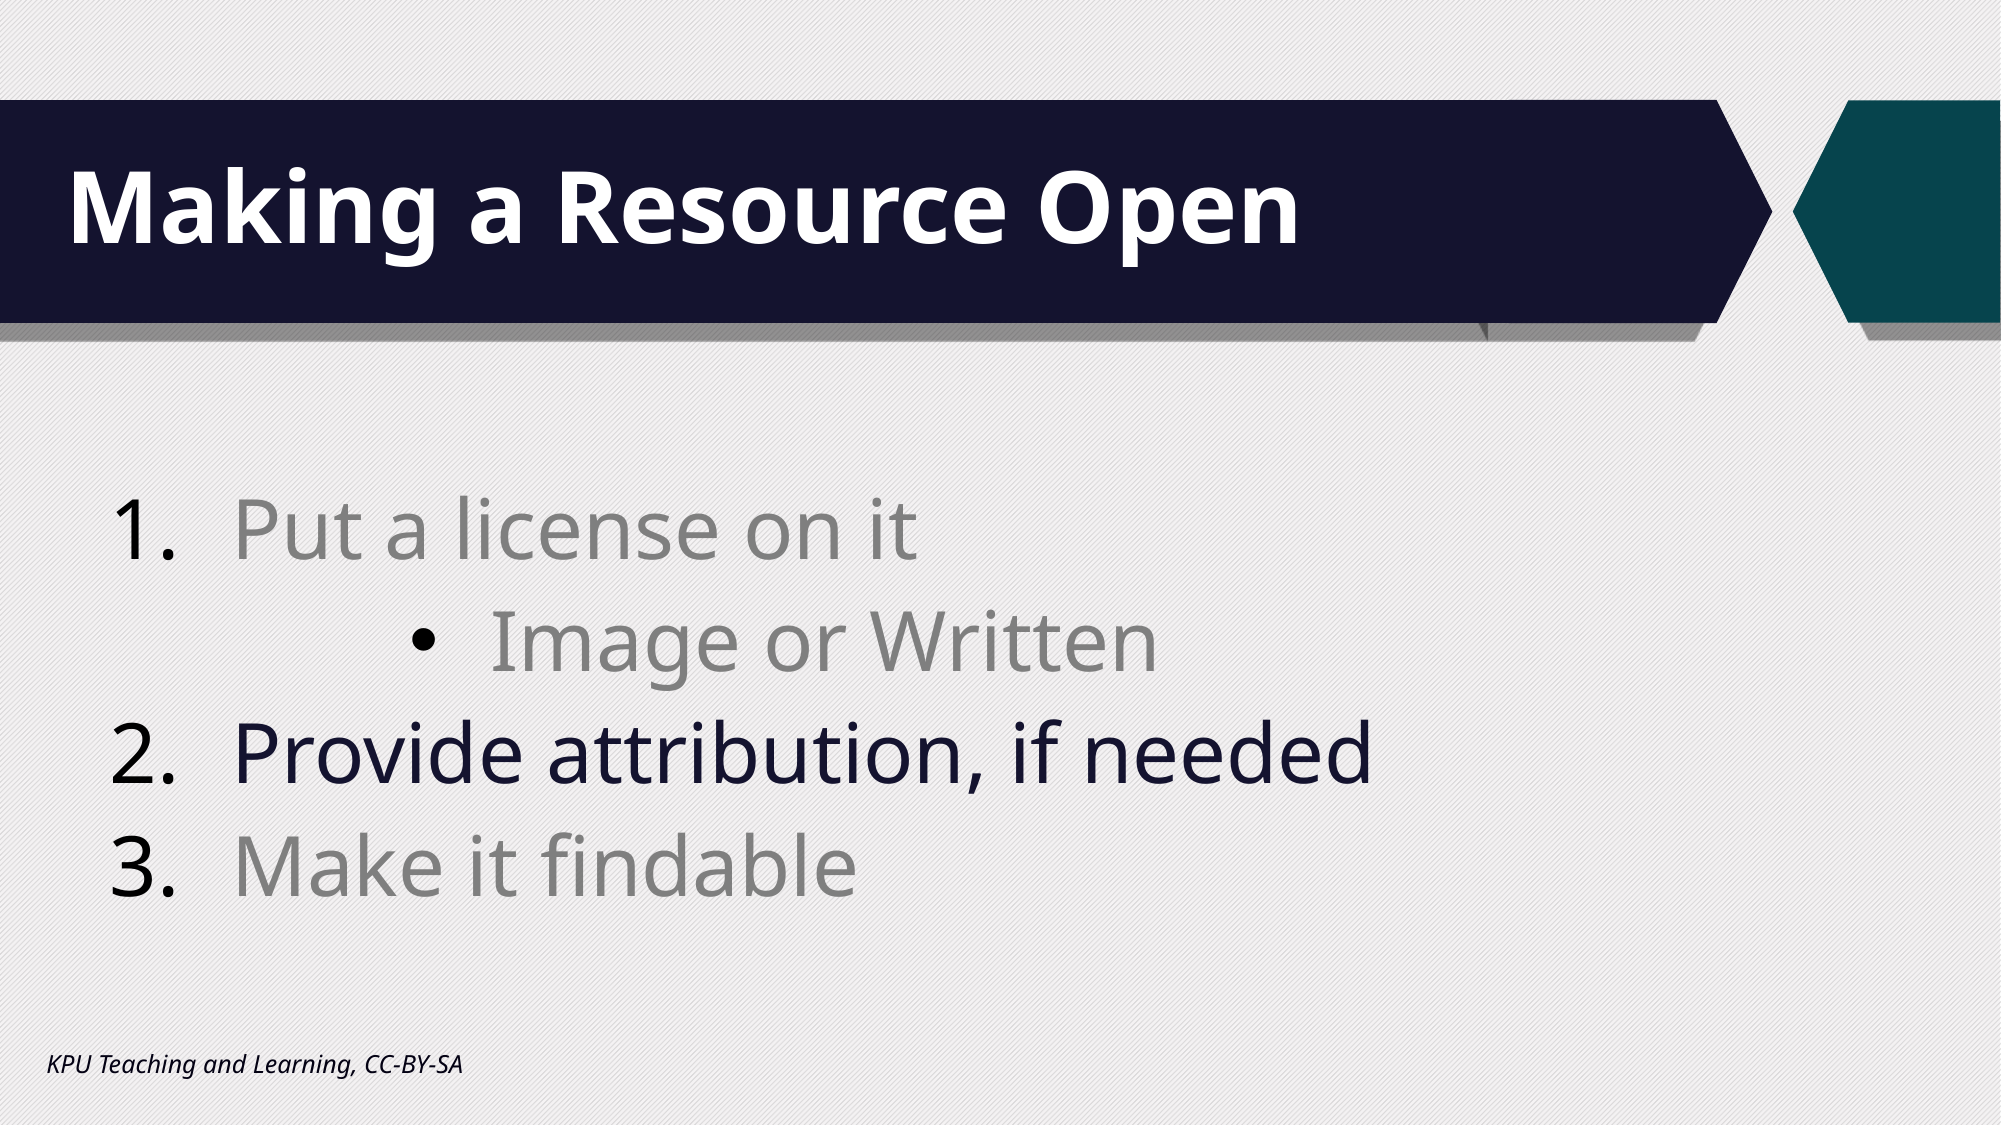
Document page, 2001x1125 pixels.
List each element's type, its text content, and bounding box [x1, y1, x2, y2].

list Put a license on it Image or Written Provide attribution, if needed Make it findable [94, 388, 1906, 1000]
text_box KPU Teaching and Learning, CC-BY-SA [31, 1033, 1159, 1094]
title Making a Resource Open [50, 122, 1689, 300]
